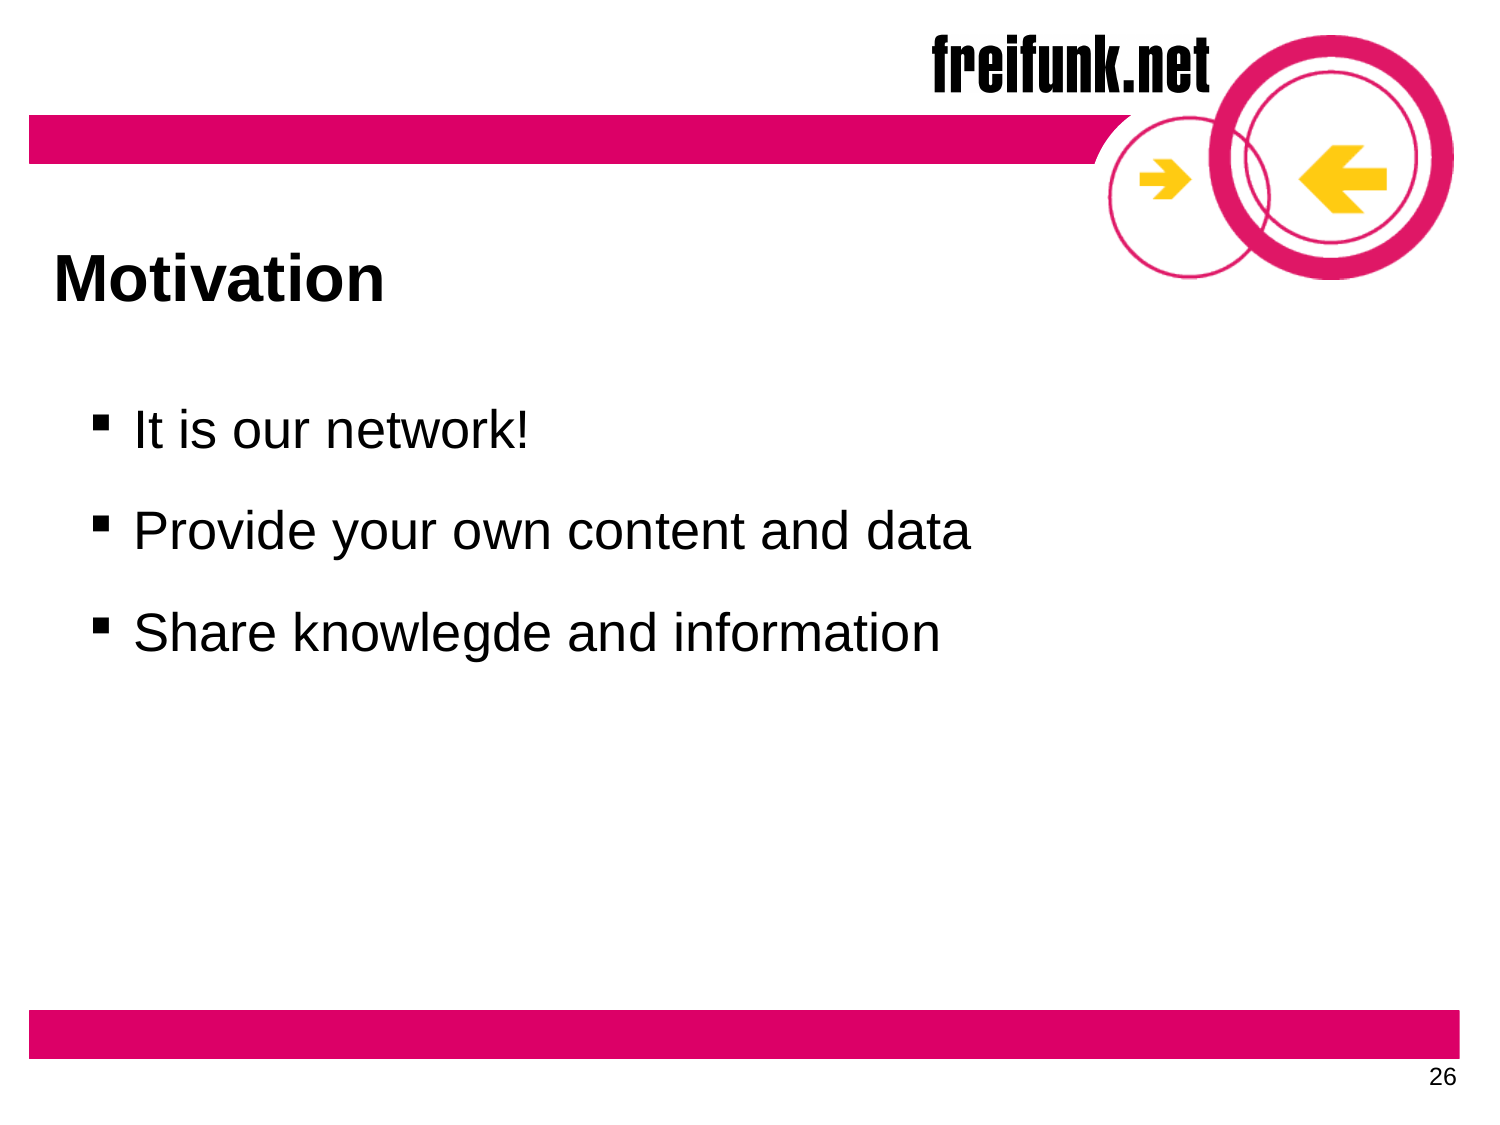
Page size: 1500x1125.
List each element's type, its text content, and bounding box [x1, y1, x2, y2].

text_box It is our network! Provide your own content and data Share knowlegde and information [59, 395, 1288, 976]
picture [932, 34, 1454, 280]
text_box Motivation [53, 235, 1046, 396]
